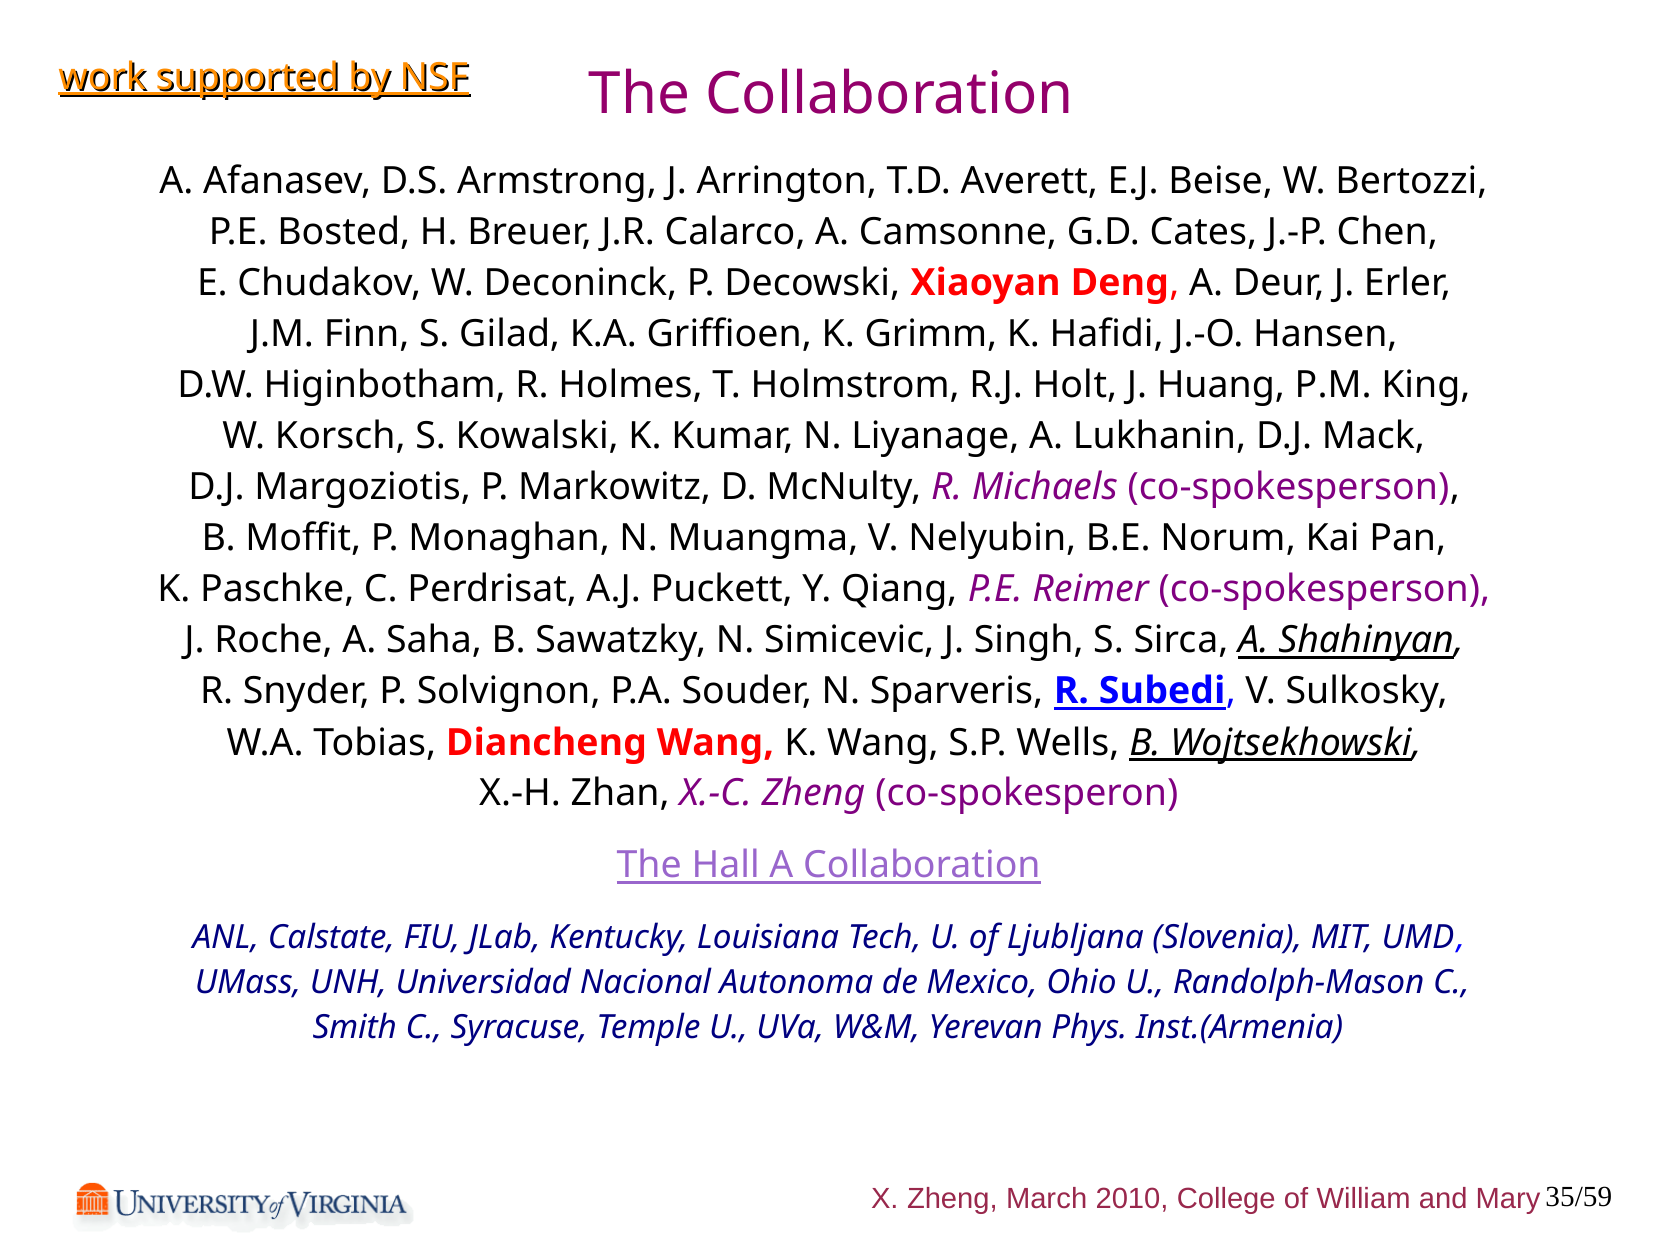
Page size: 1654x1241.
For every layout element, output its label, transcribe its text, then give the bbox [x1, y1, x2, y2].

list A. Afanasev, D.S. Armstrong, J. Arrington, T.D. Averett, E.J. Beise, W. Bertozzi, P.E. Bosted, H. Breuer, J.R. Calarco, A. Camsonne, G.D. Cates, J.-P. Chen, E. Chudakov, W. Deconinck, P. Decowski, Xiaoyan Deng, A. Deur, J. Erler, J.M. Finn, S. Gilad, K.A. Griffioen, K. Grimm, K. Hafidi, J.-O. Hansen, D.W. Higinbotham, R. Holmes, T. Holmstrom, R.J. Holt, J. Huang, P.M. King, W. Korsch, S. Kowalski, K. Kumar, N. Liyanage, A. Lukhanin, D.J. Mack, D.J. Margoziotis, P. Markowitz, D. McNulty, R. Michaels (co-spokesperson), B. Moffit, P. Monaghan, N. Muangma, V. Nelyubin, B.E. Norum, Kai Pan, K. Paschke, C. Perdrisat, A.J. Puckett, Y. Qiang, P.E. Reimer (co-spokesperson), J. Roche, A. Saha, B. Sawatzky, N. Simicevic, J. Singh, S. Sirca, A. Shahinyan, R. Snyder, P. Solvignon, P.A. Souder, N. Sparveris, R. Subedi, V. Sulkosky, W.A. Tobias, Diancheng Wang, K. Wang, S.P. Wells, B. Wojtsekhowski, X.-H. Zhan, X.-C. Zheng (co-spokesperon) The Hall A Collaboration ANL, Calstate, FIU, JLab, Kentucky, Louisiana Tech, U. of Ljubljana (Slovenia), MIT, UMD, UMass, UNH, Universidad Nacional Autonoma de Mexico, Ohio U., Randolph-Mason C., Smith C., Syracuse, Temple U., UVa, W&M, Yerevan Phys. Inst.(Armenia) [95, 153, 1563, 1148]
text_box work supported by NSF [43, 41, 488, 113]
picture [53, 1165, 427, 1241]
title The Collaboration [125, 26, 1537, 156]
